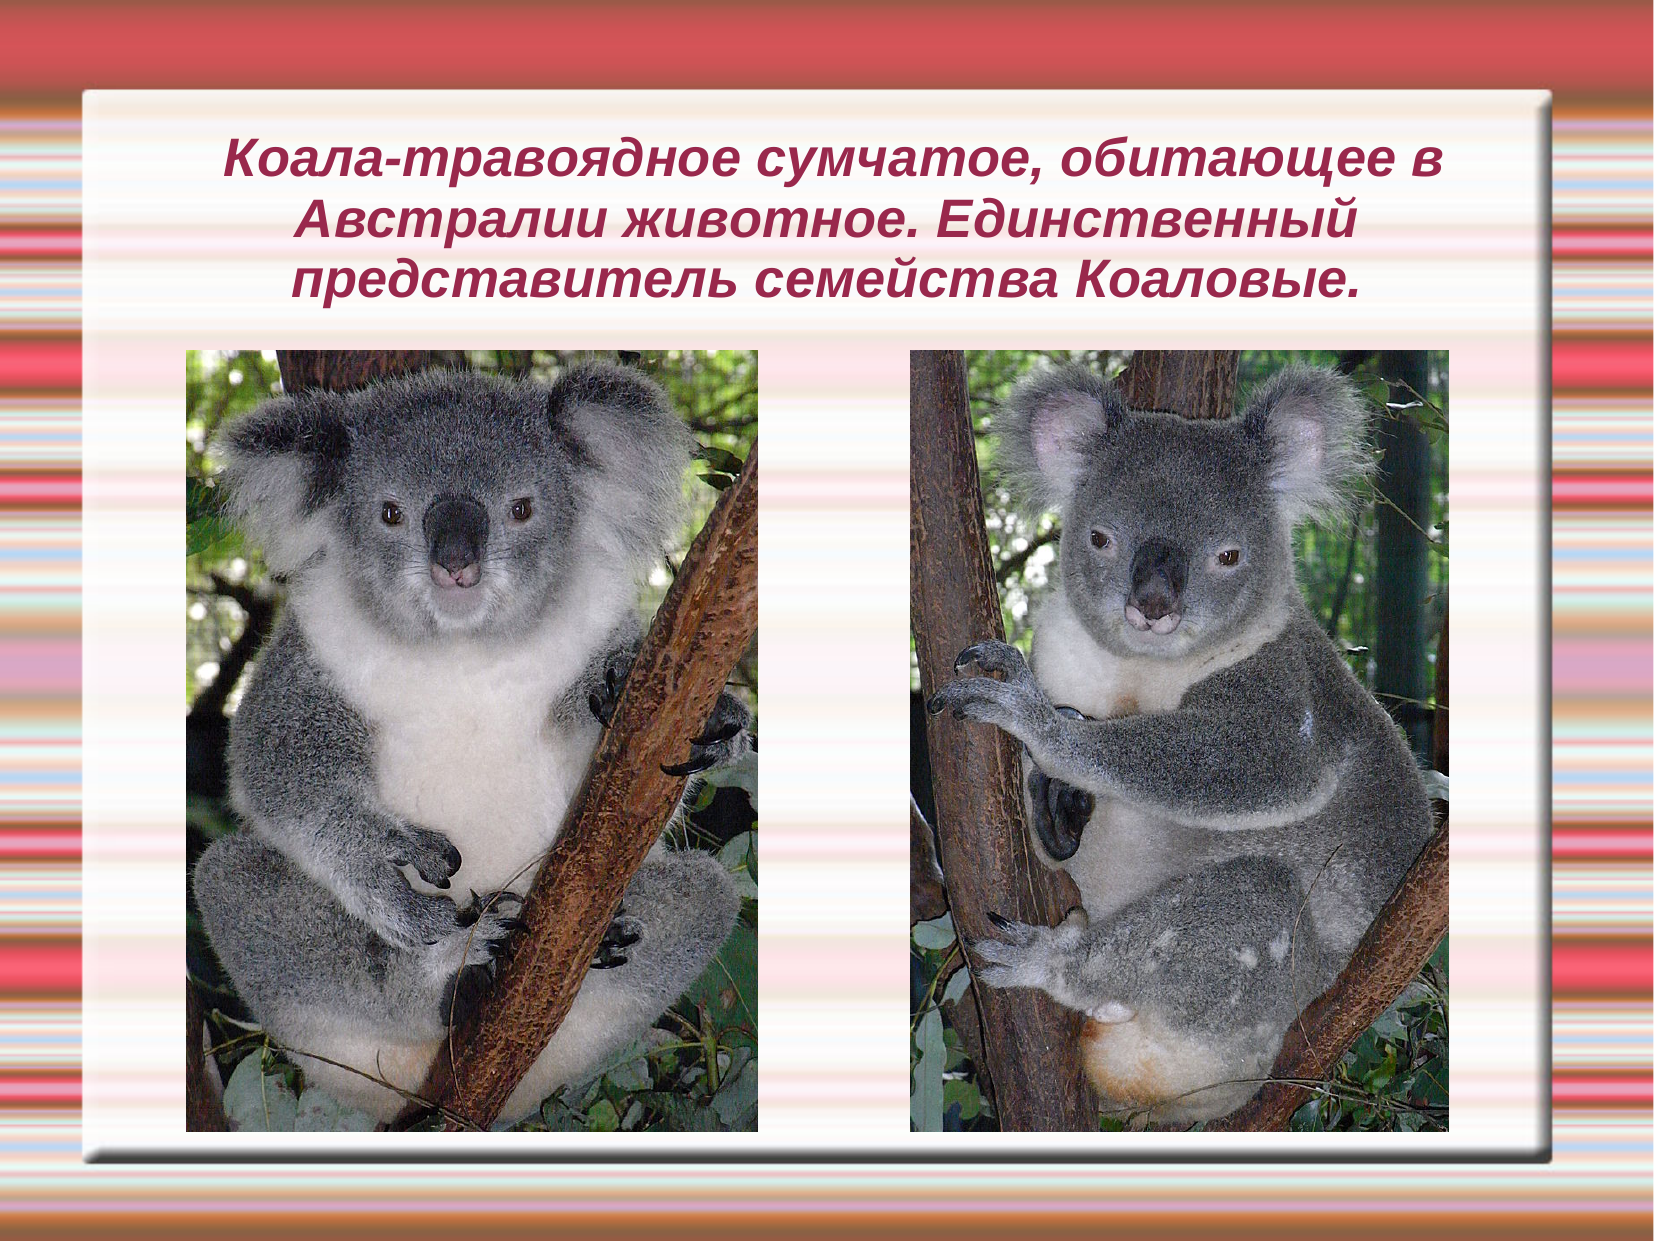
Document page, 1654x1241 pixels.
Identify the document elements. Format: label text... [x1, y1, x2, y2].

title Коала-травоядное сумчатое, обитающее в Австралии животное. Единственный представитель семейства Коаловые. [121, 114, 1534, 322]
picture [0, 0, 1654, 1241]
